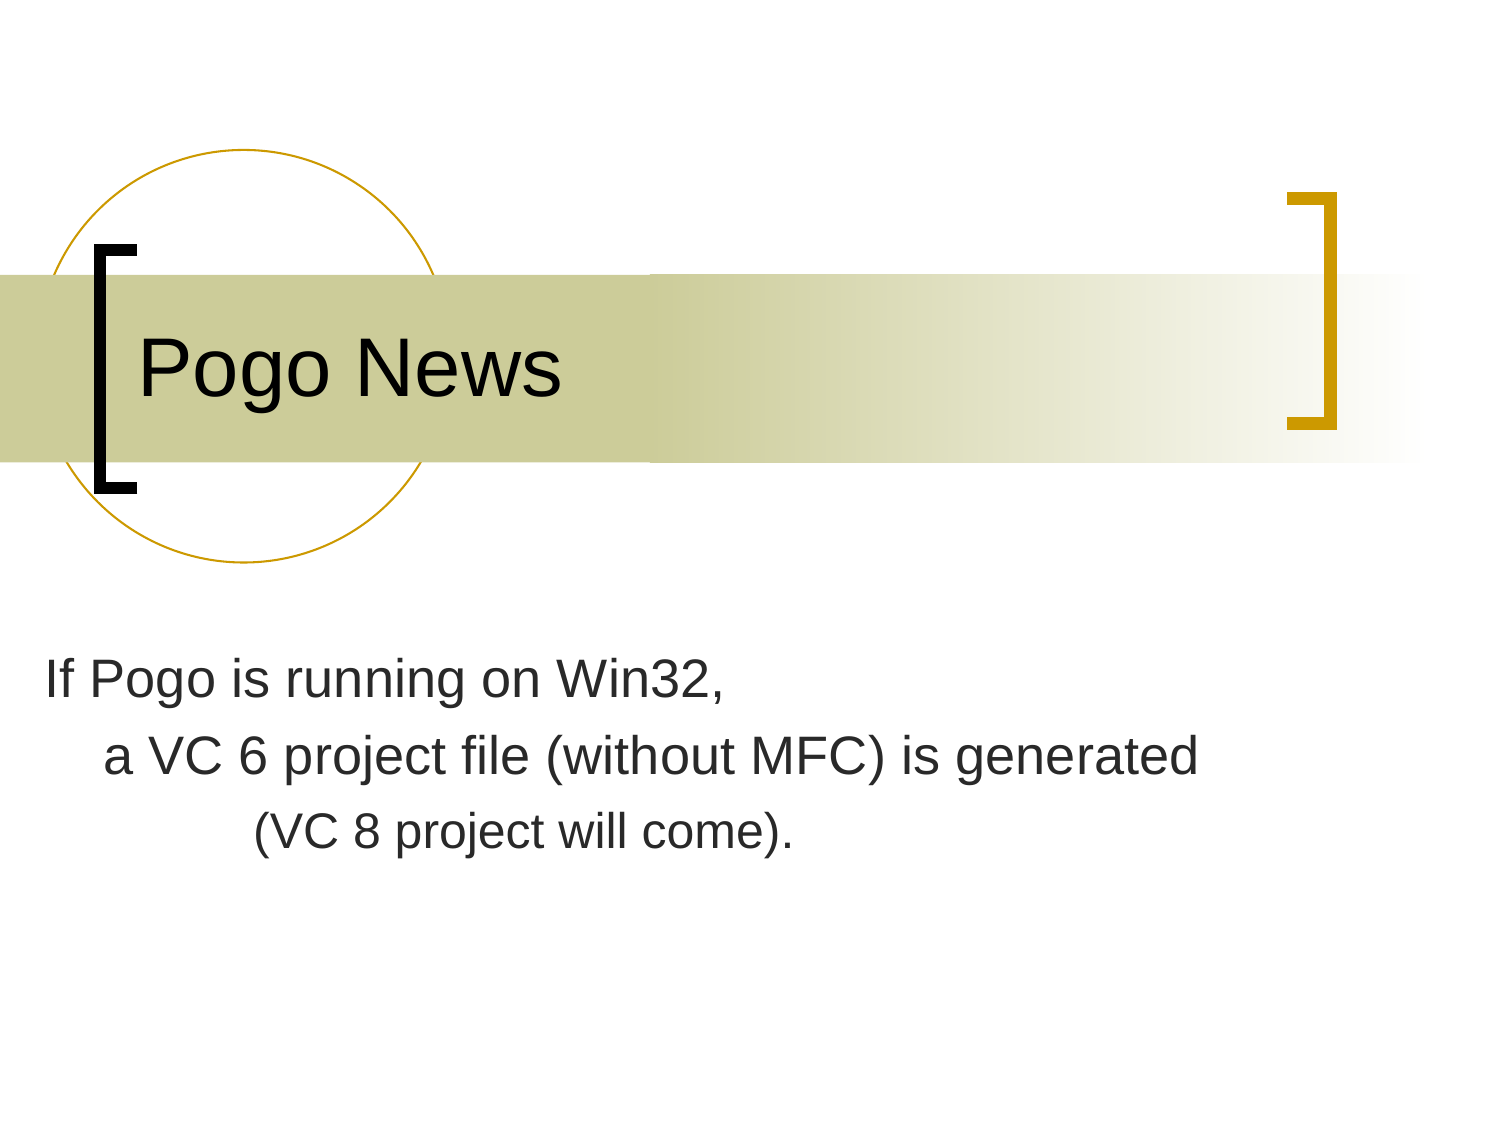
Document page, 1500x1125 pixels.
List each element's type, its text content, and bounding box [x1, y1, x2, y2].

title Pogo News [137, 236, 1300, 500]
subtitle If Pogo is running on Win32, a VC 6 project file (without MFC) is generated (VC 8 project will come). [29, 501, 1500, 1006]
